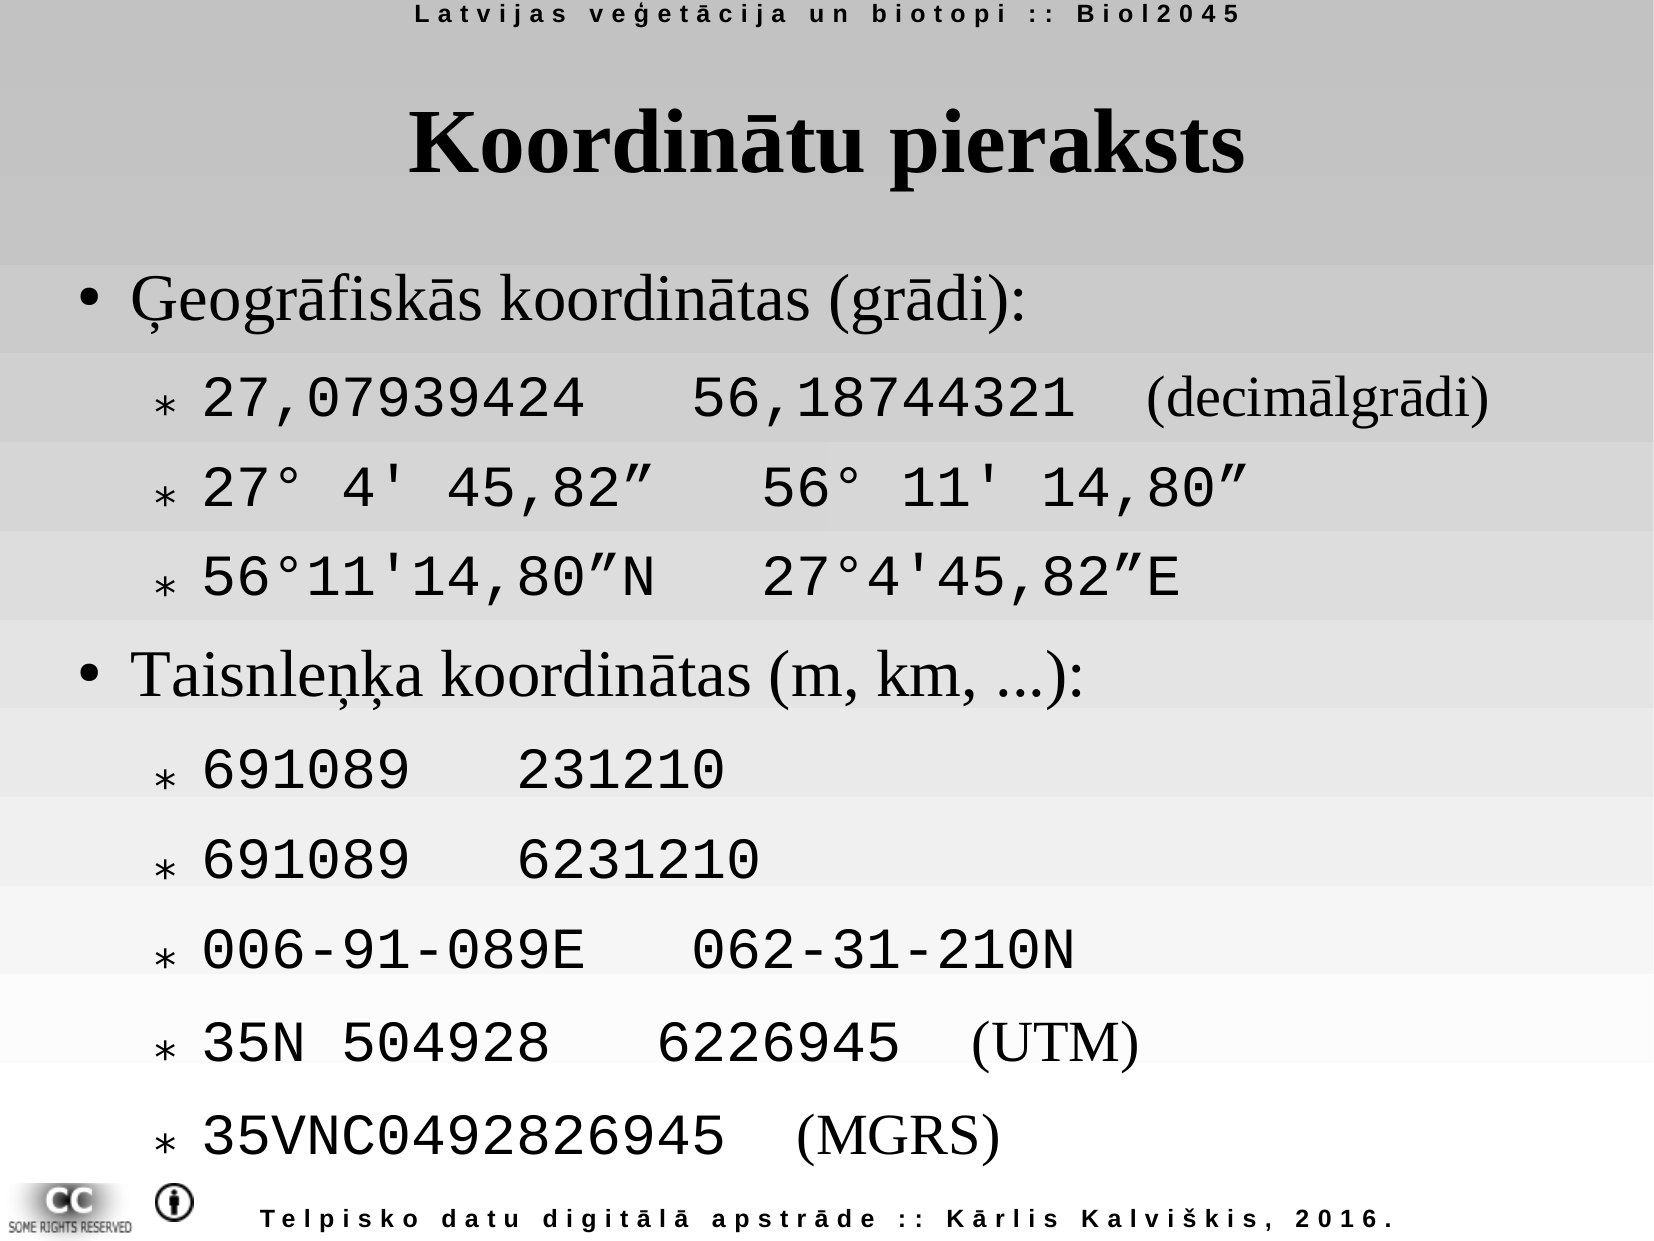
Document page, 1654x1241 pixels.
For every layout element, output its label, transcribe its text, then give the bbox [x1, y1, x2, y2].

title Koordinātu pieraksts [59, 37, 1596, 246]
list Ģeogrāfiskās koordinātas (grādi): 27,07939424 56,18744321 (decimālgrādi) 27° 4' 45,82” 56° 11' 14,80” 56°11'14,80”N 27°4'45,82”E Taisnleņķa koordinātas (m, km, ...): 691089 231210 691089 6231210 006-91-089E 062-31-210N 35N 504928 6226945 (UTM) 35VNC0492826945 (MGRS) [59, 261, 1596, 1175]
picture [0, 0, 1654, 1241]
